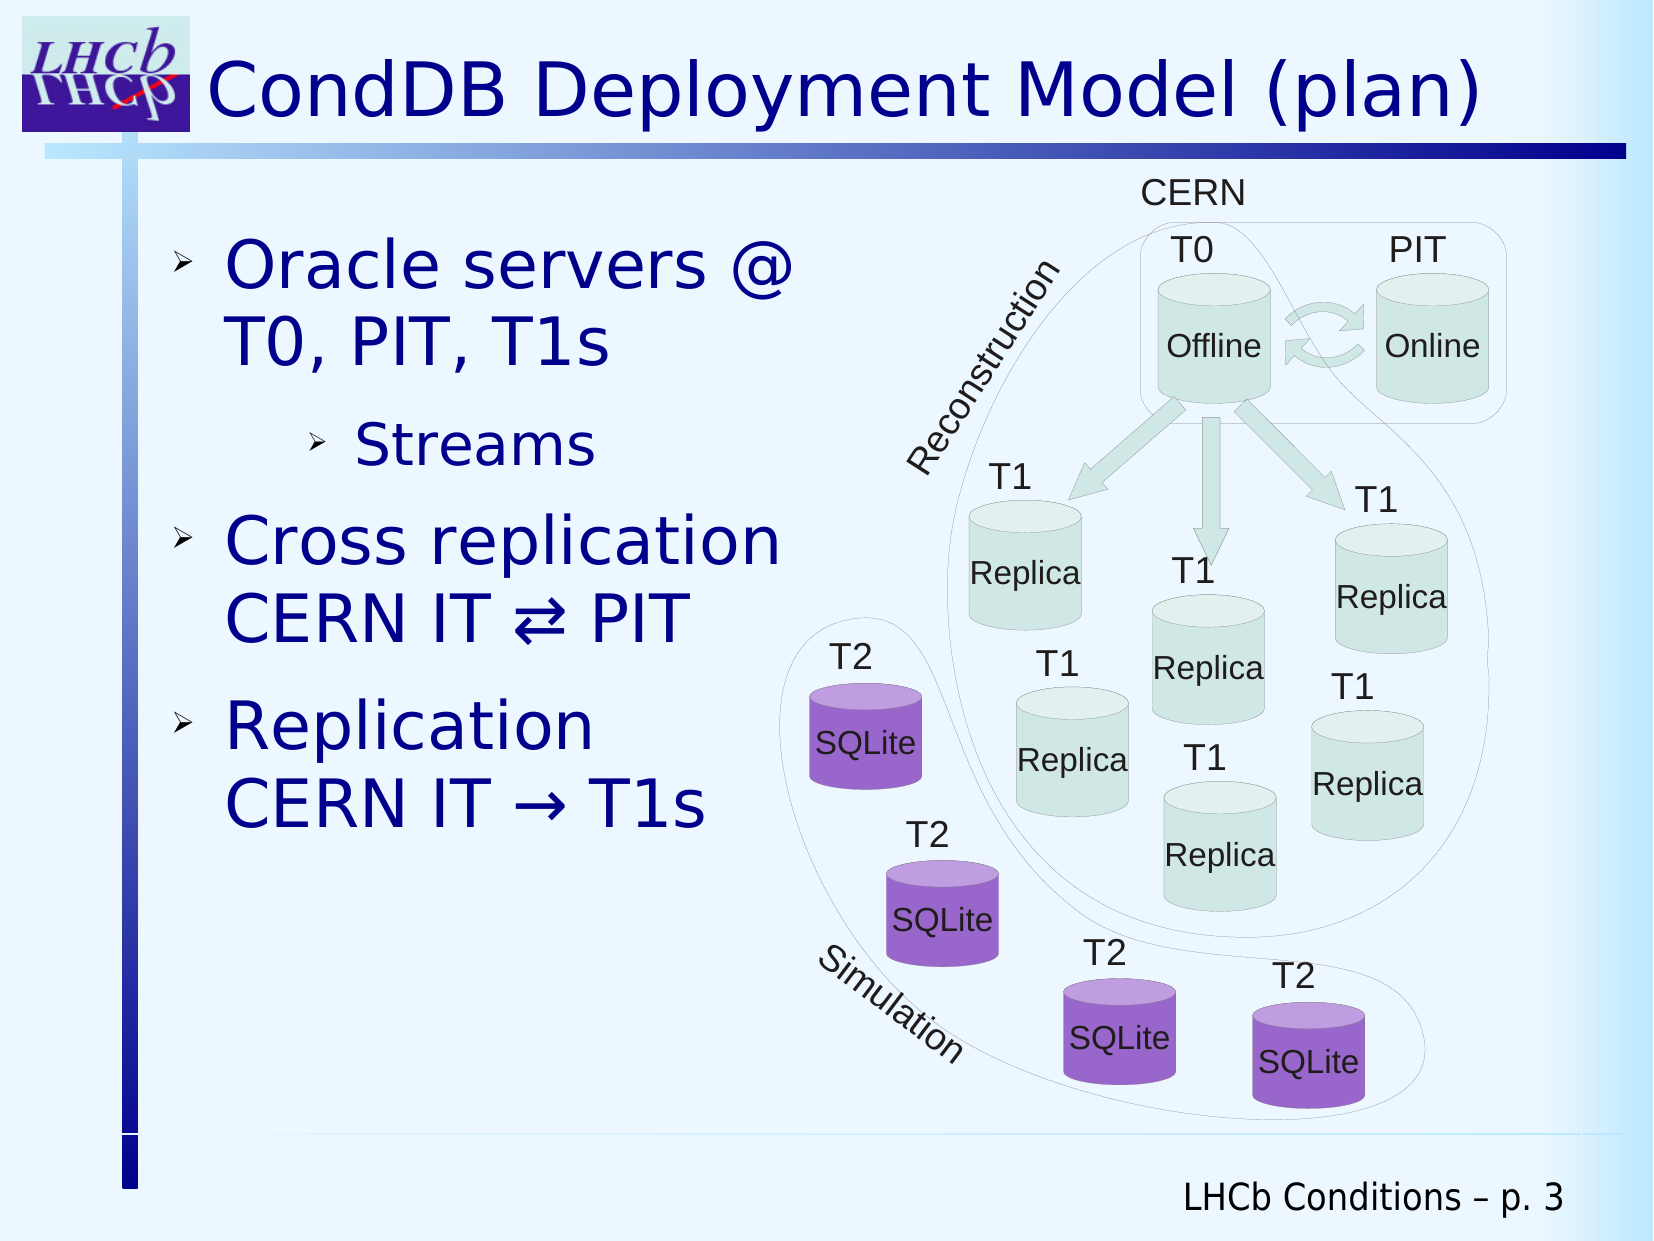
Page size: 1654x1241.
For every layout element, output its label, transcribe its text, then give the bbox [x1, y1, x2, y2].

title CondDB Deployment Model (plan) [206, 0, 1582, 182]
chart [310, 159, 1548, 1135]
list Oracle servers @ T0, PIT, T1s Streams Cross replication CERN IT ⇄ PIT Replication CERN IT → T1s [153, 226, 310, 1095]
picture [22, 16, 190, 132]
